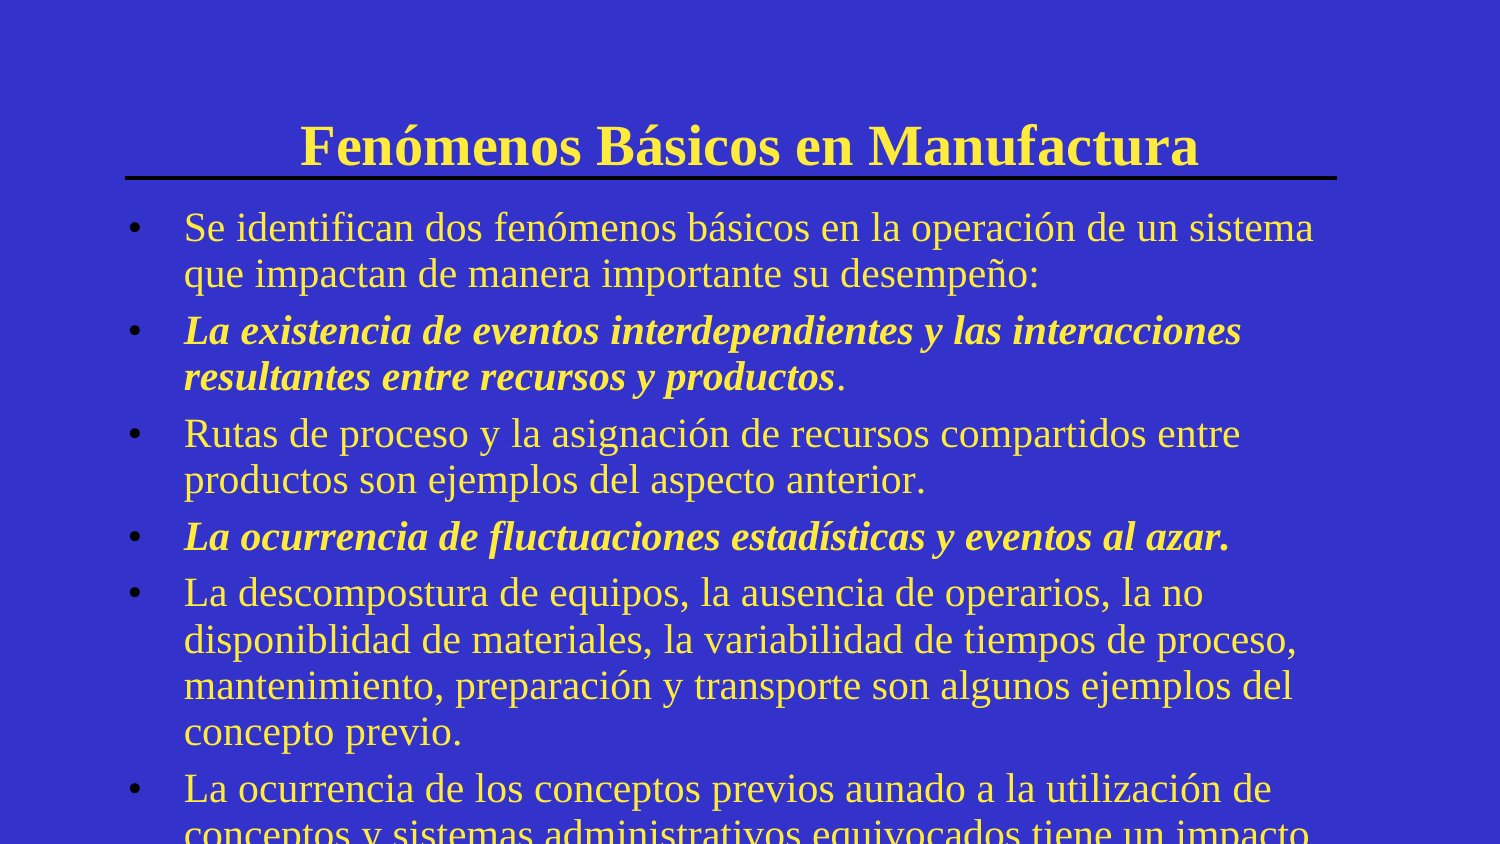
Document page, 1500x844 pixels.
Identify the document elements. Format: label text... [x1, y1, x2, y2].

title Fenómenos Básicos en Manufactura [112, 74, 1388, 196]
list Se identifican dos fenómenos básicos en la operación de un sistema que impactan de manera importante su desempeño: La existencia de eventos interdependientes y las interacciones resultantes entre recursos y productos. Rutas de proceso y la asignación de recursos compartidos entre productos son ejemplos del aspecto anterior. La ocurrencia de fluctuaciones estadísticas y eventos al azar. La descompostura de equipos, la ausencia de operarios, la no disponiblidad de materiales, la variabilidad de tiempos de proceso, mantenimiento, preparación y transporte son algunos ejemplos del concepto previo. La ocurrencia de los conceptos previos aunado a la utilización de conceptos y sistemas administrativos equivocados tiene un impacto importante en el desempeño de cualquier sistema o empresa. [112, 196, 1388, 704]
